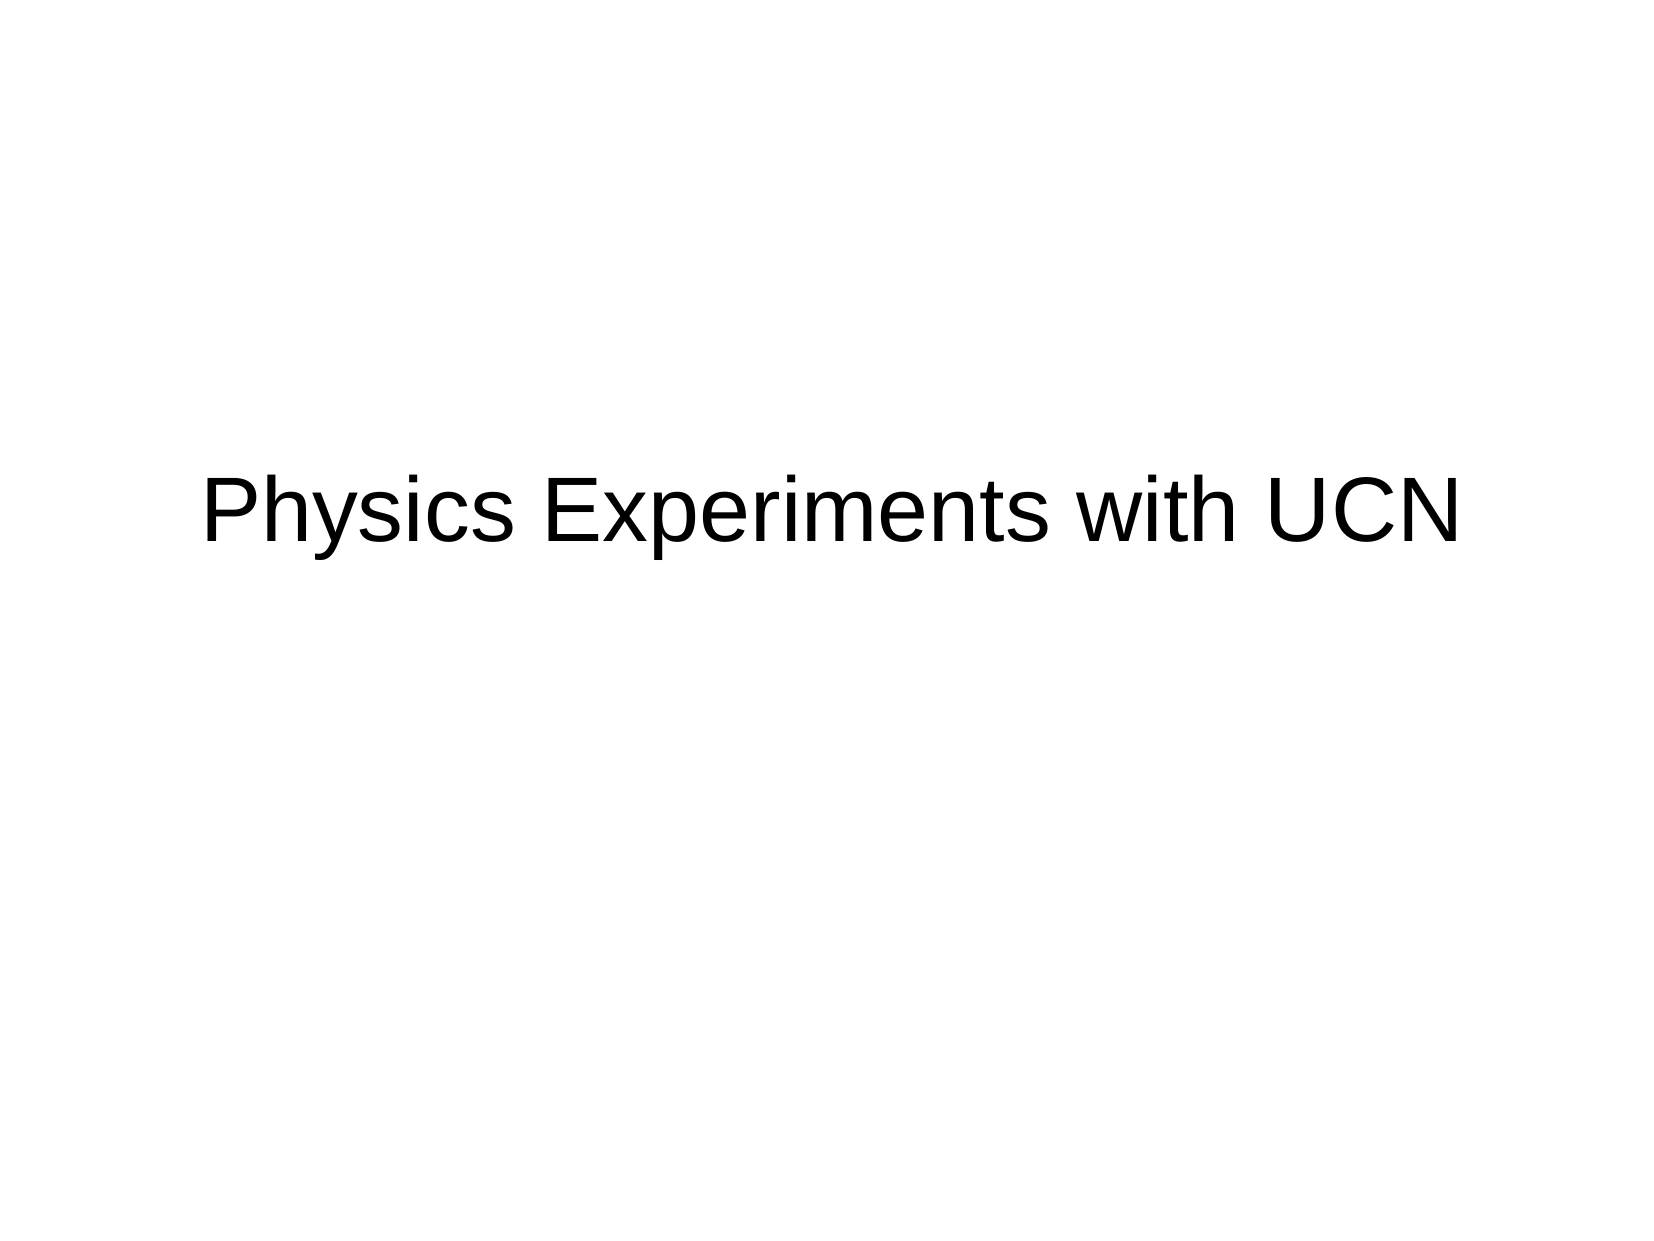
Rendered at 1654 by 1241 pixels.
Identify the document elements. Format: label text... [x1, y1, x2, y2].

title Physics Experiments with UCN [88, 413, 1577, 606]
